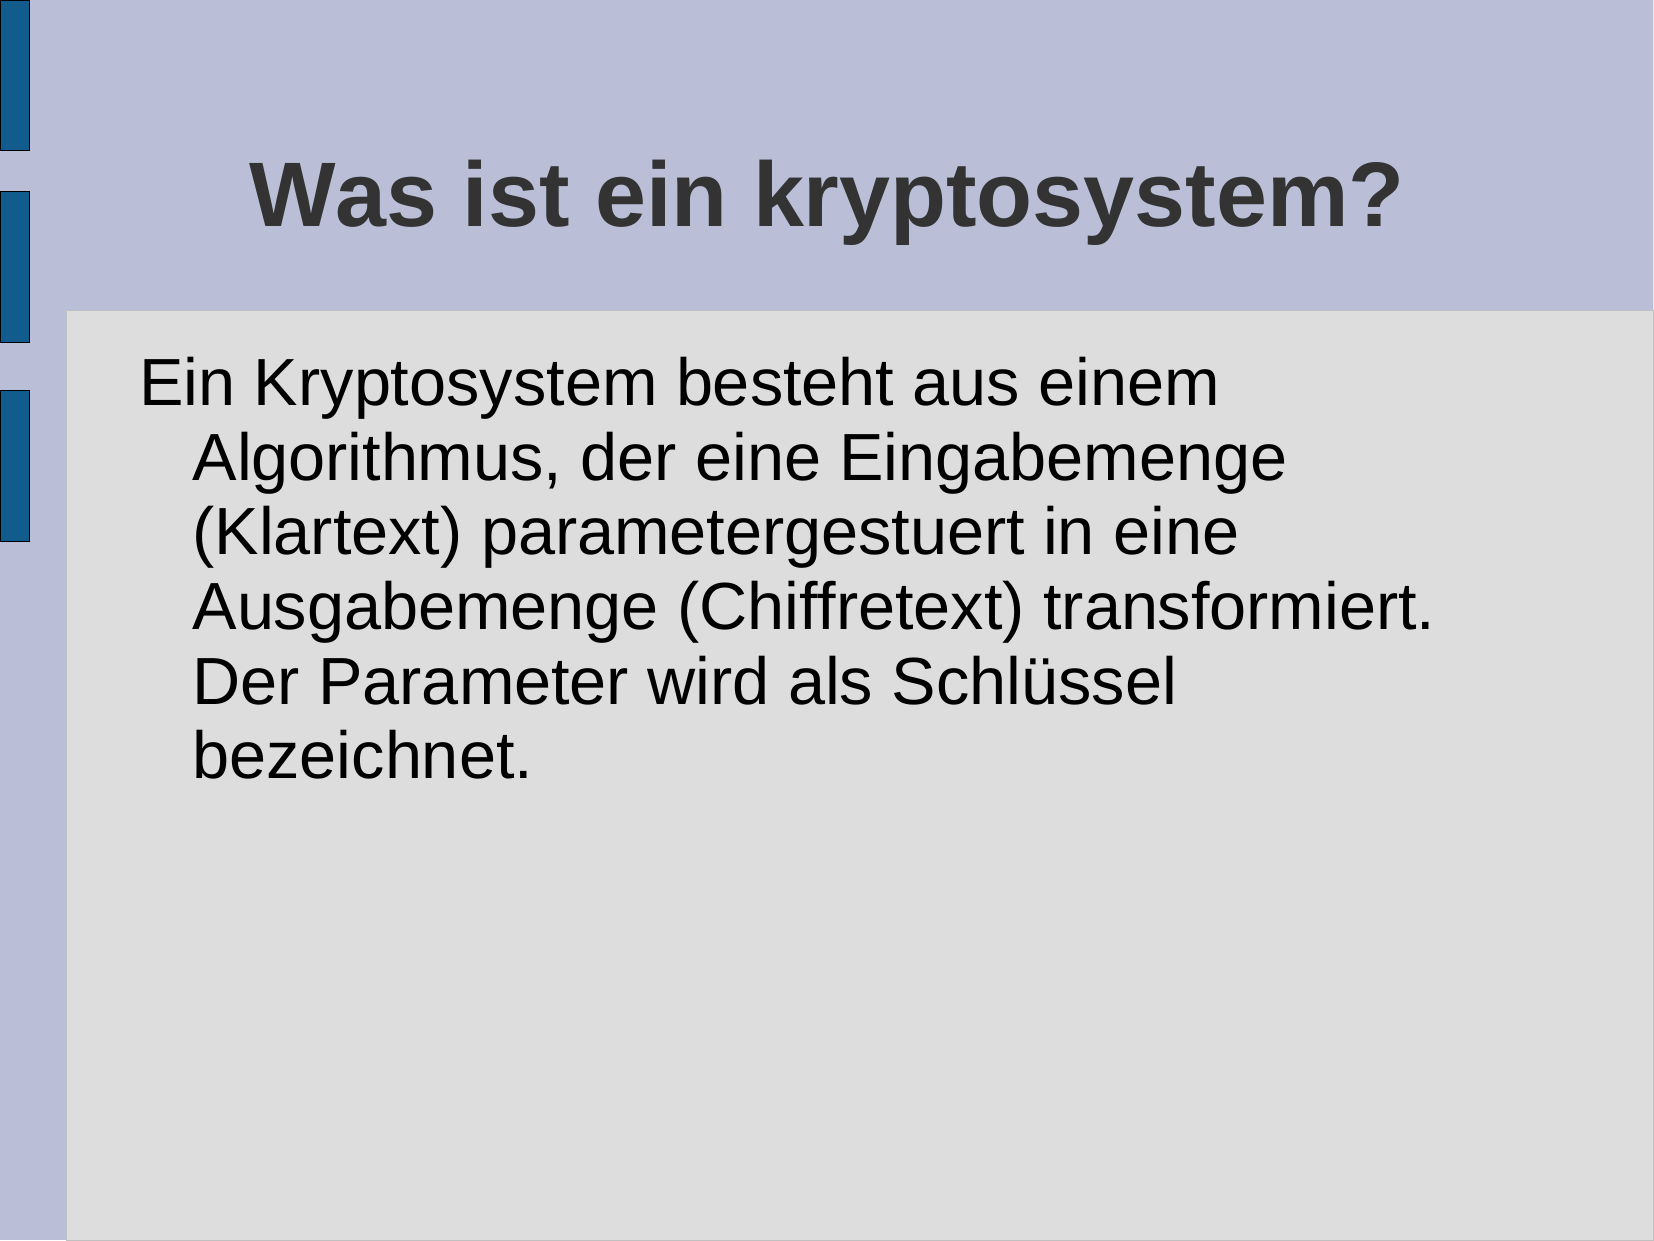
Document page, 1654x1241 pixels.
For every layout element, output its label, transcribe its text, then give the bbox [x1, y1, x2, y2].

title Was ist ein kryptosystem? [121, 91, 1534, 299]
list Ein Kryptosystem besteht aus einem Algorithmus, der eine Eingabemenge (Klartext) parametergestuert in eine Ausgabemenge (Chiffretext) transformiert. Der Parameter wird als Schlüssel bezeichnet. [121, 344, 1534, 1127]
